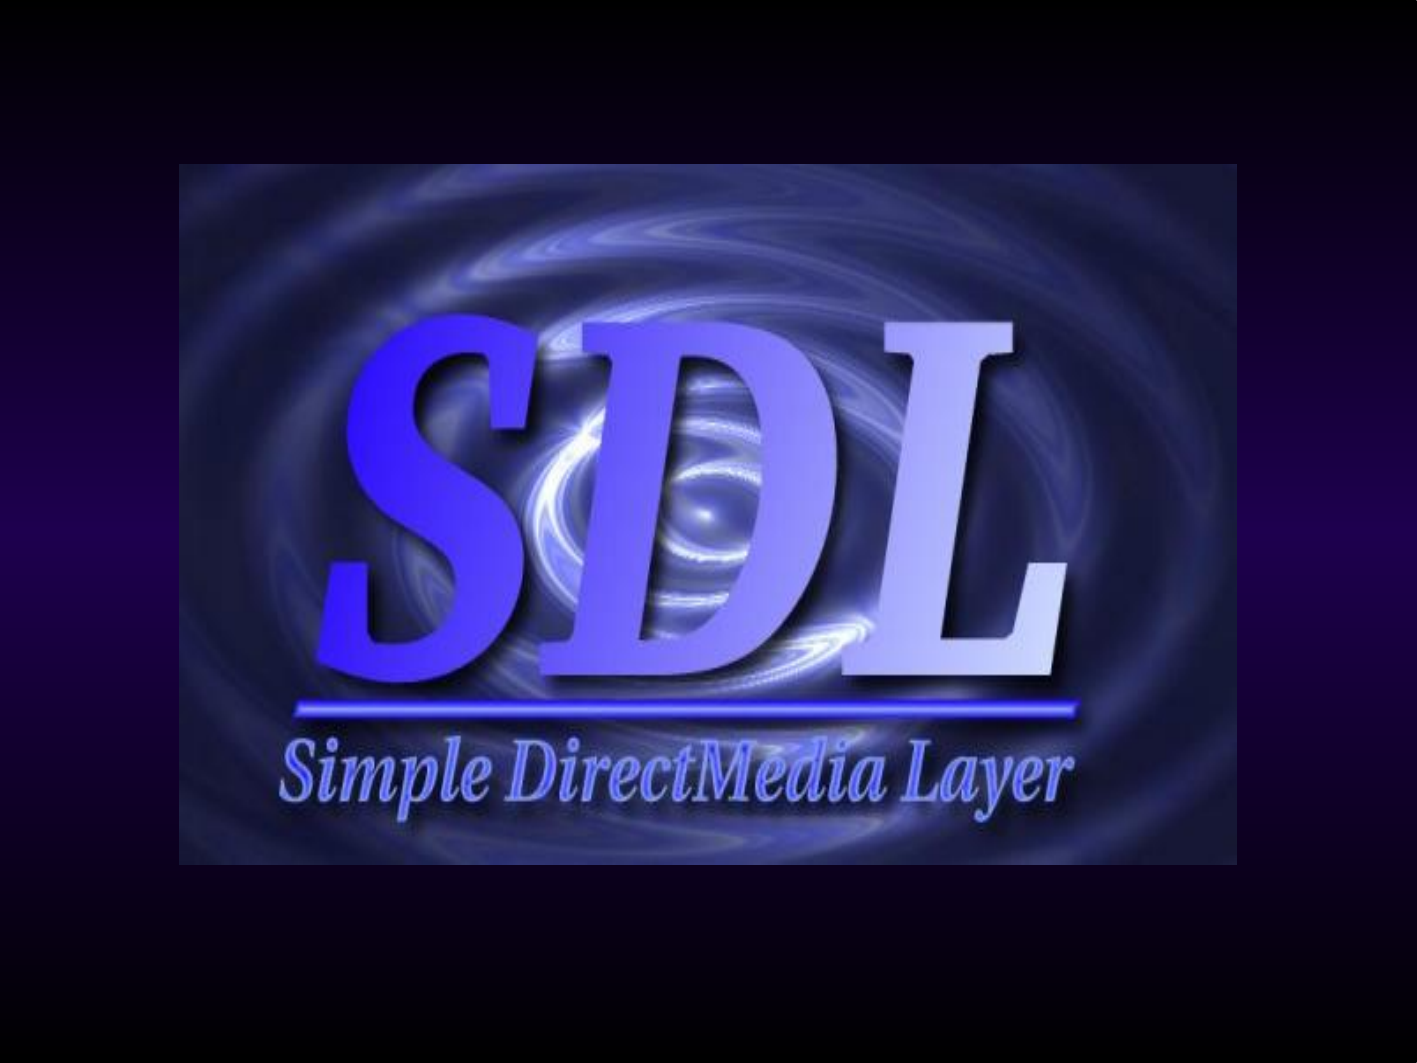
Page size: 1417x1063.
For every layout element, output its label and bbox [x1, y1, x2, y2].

picture [179, 164, 1237, 865]
